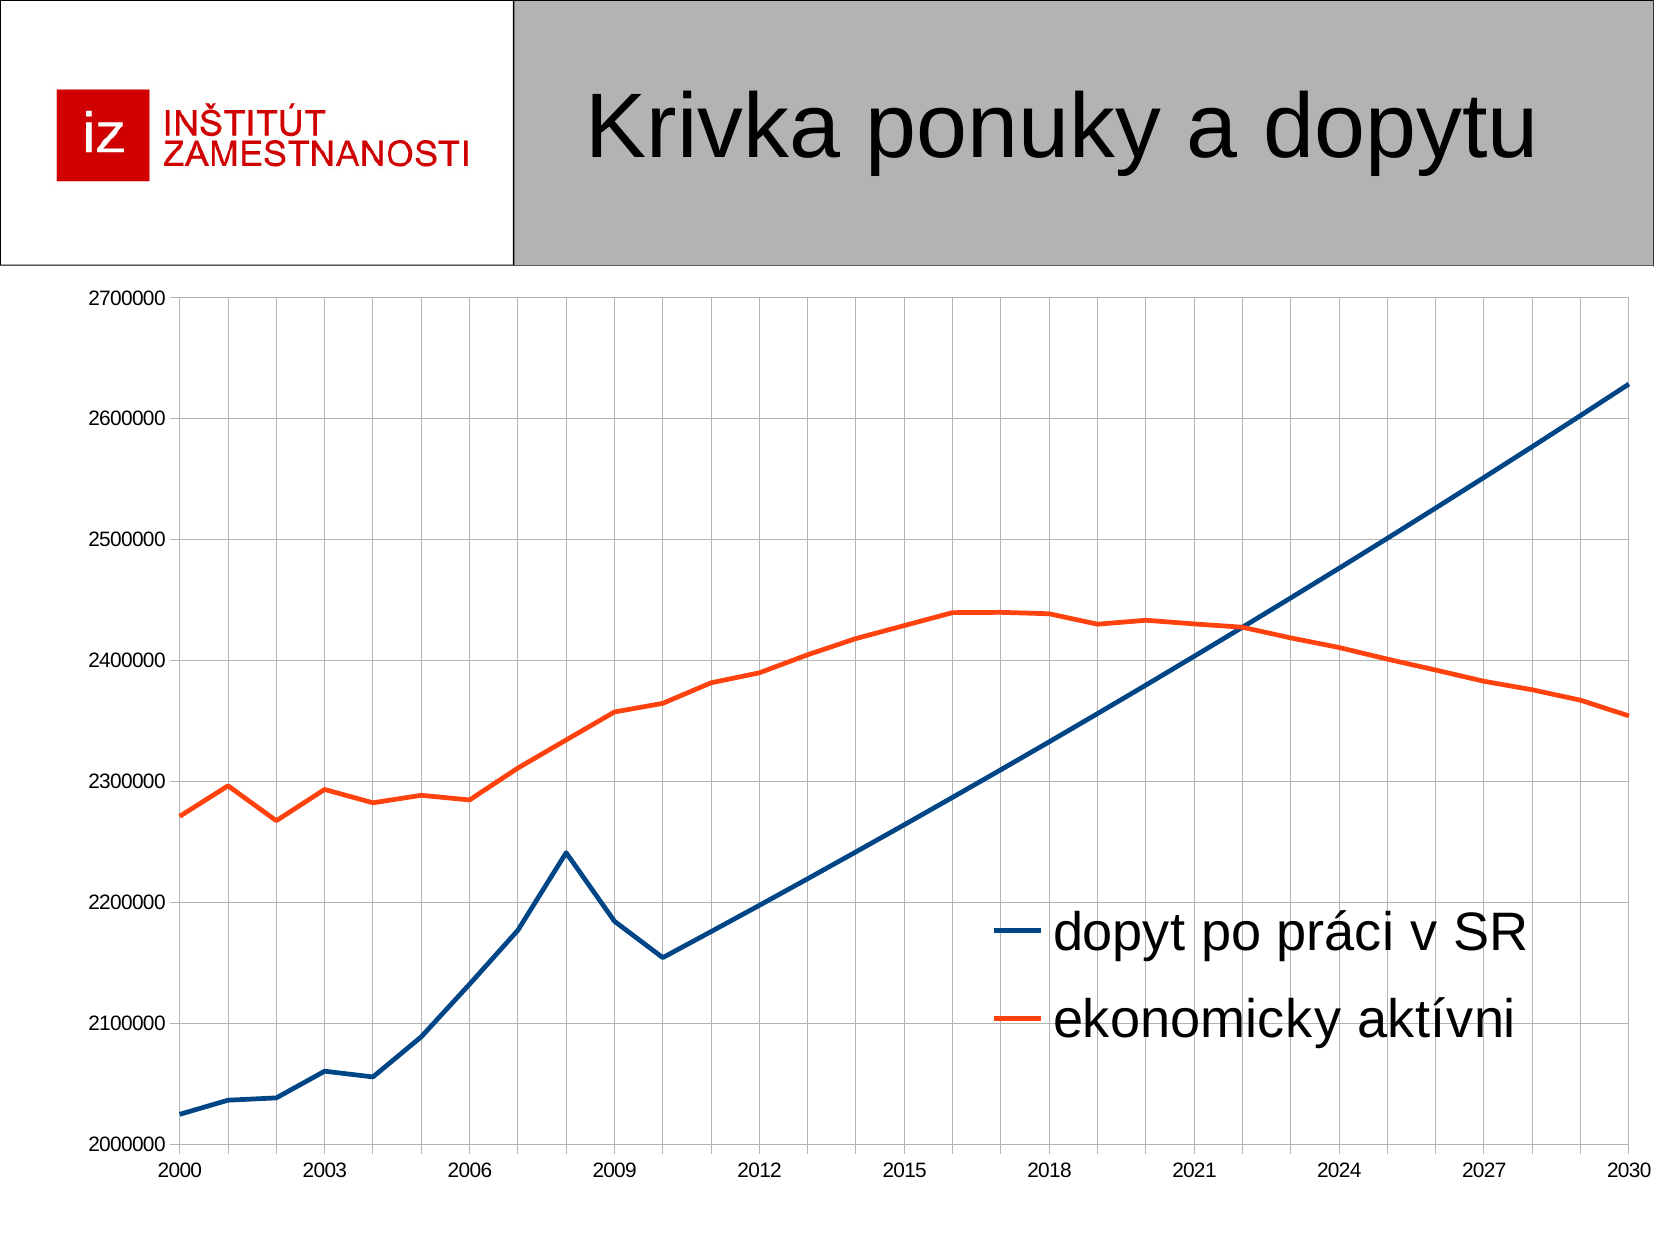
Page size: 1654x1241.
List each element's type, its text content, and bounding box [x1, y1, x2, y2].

title Krivka ponuky a dopytu [561, 29, 1565, 237]
picture [5, 8, 512, 257]
chart [0, 265, 1654, 1241]
